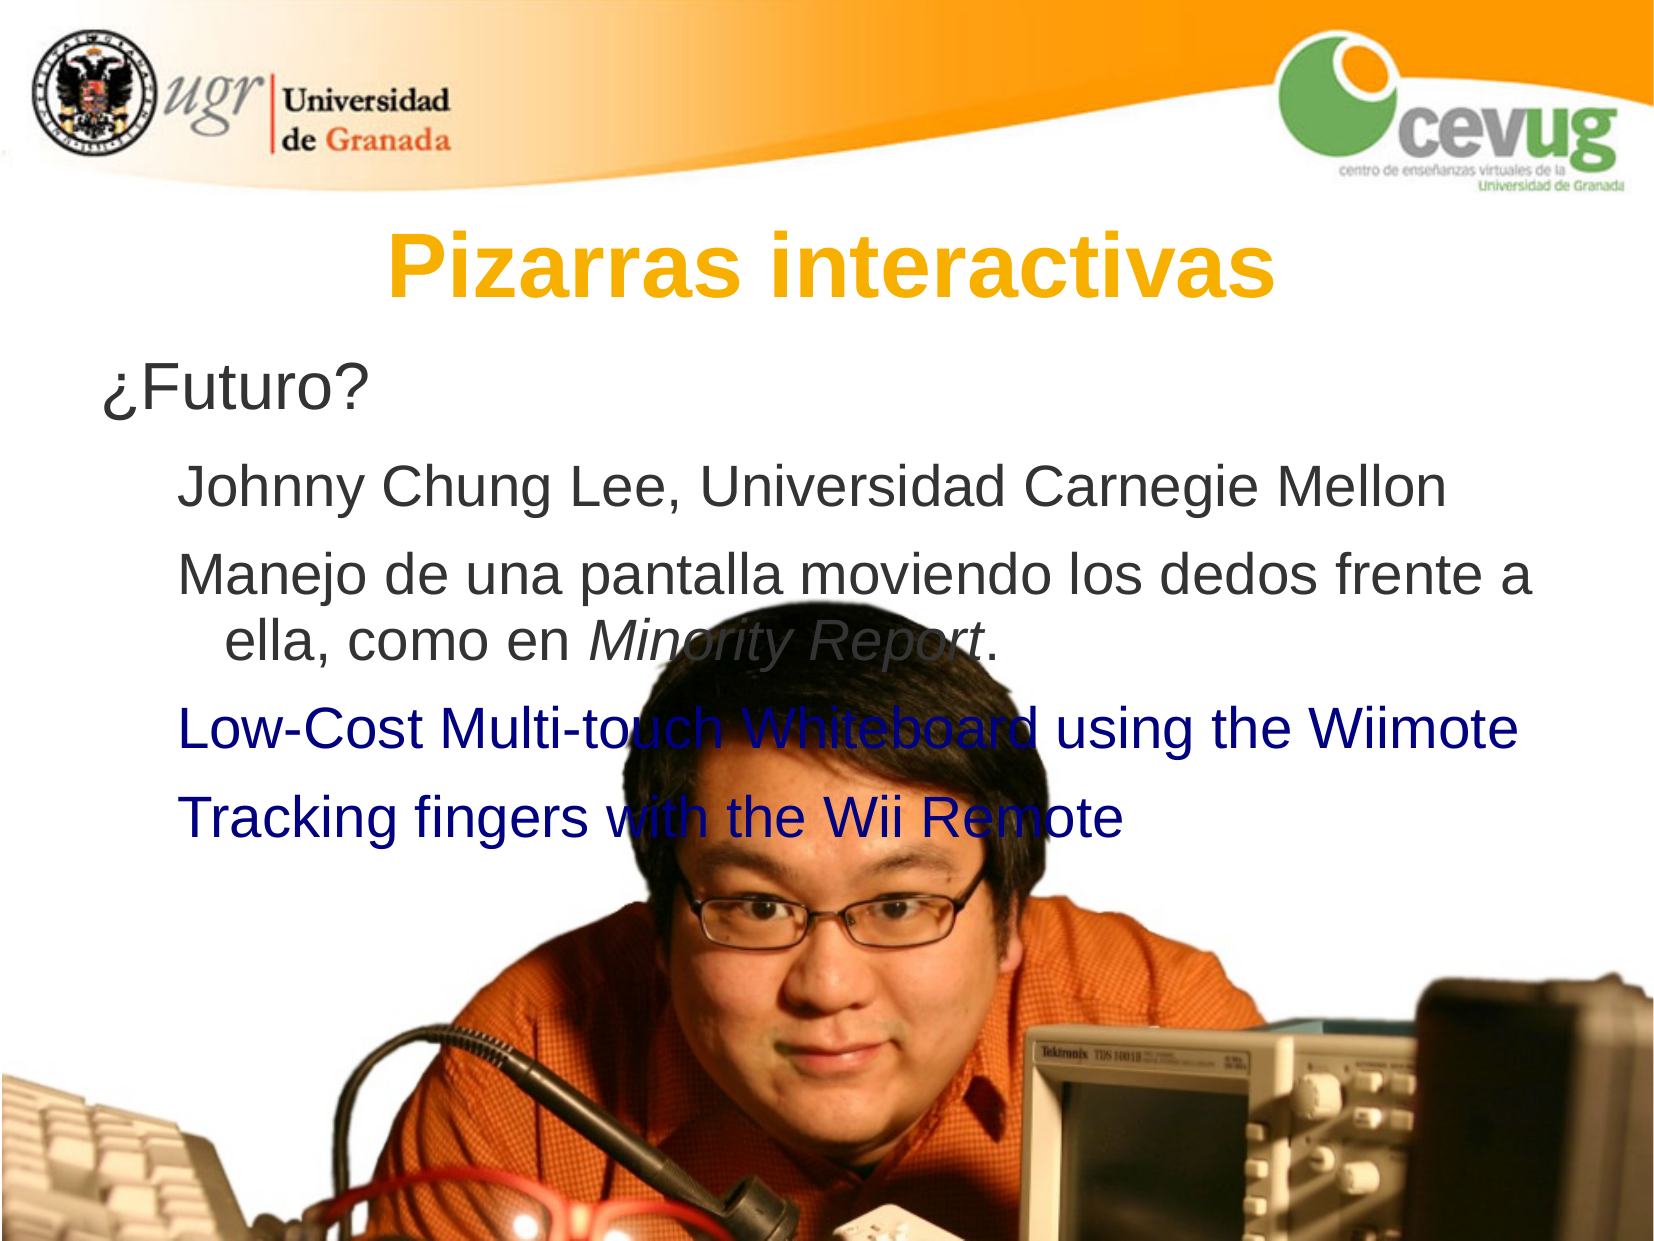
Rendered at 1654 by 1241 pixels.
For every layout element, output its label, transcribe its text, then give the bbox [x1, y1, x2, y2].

list ¿Futuro? Johnny Chung Lee, Universidad Carnegie Mellon Manejo de una pantalla moviendo los dedos frente a ella, como en Minority Report. Low-Cost Multi-touch Whiteboard using the Wiimote Tracking fingers with the Wii Remote [82, 349, 1571, 1168]
title Pizarras interactivas [88, 177, 1577, 355]
picture [2, 597, 1654, 1241]
